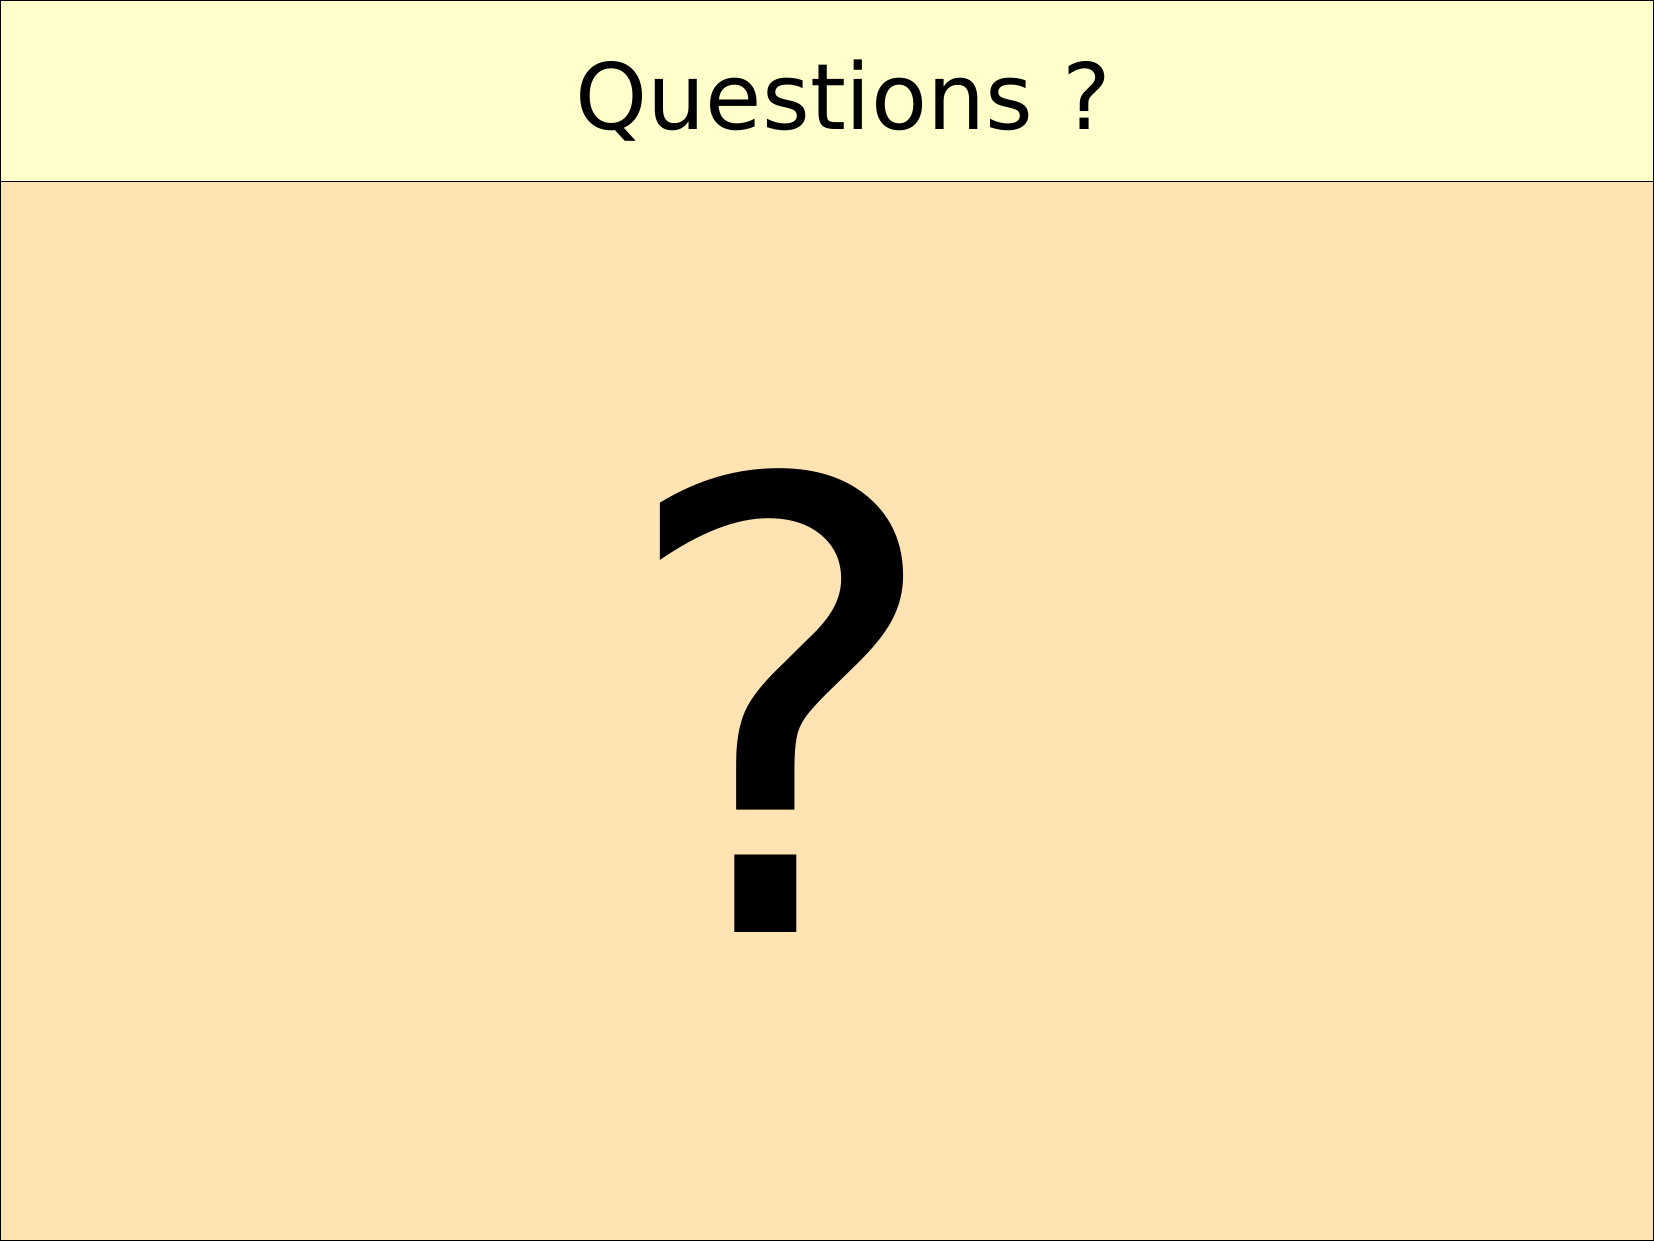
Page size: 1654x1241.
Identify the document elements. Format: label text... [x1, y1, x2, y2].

title Questions ? [135, 43, 1552, 151]
text_box ? [600, 344, 1026, 1088]
